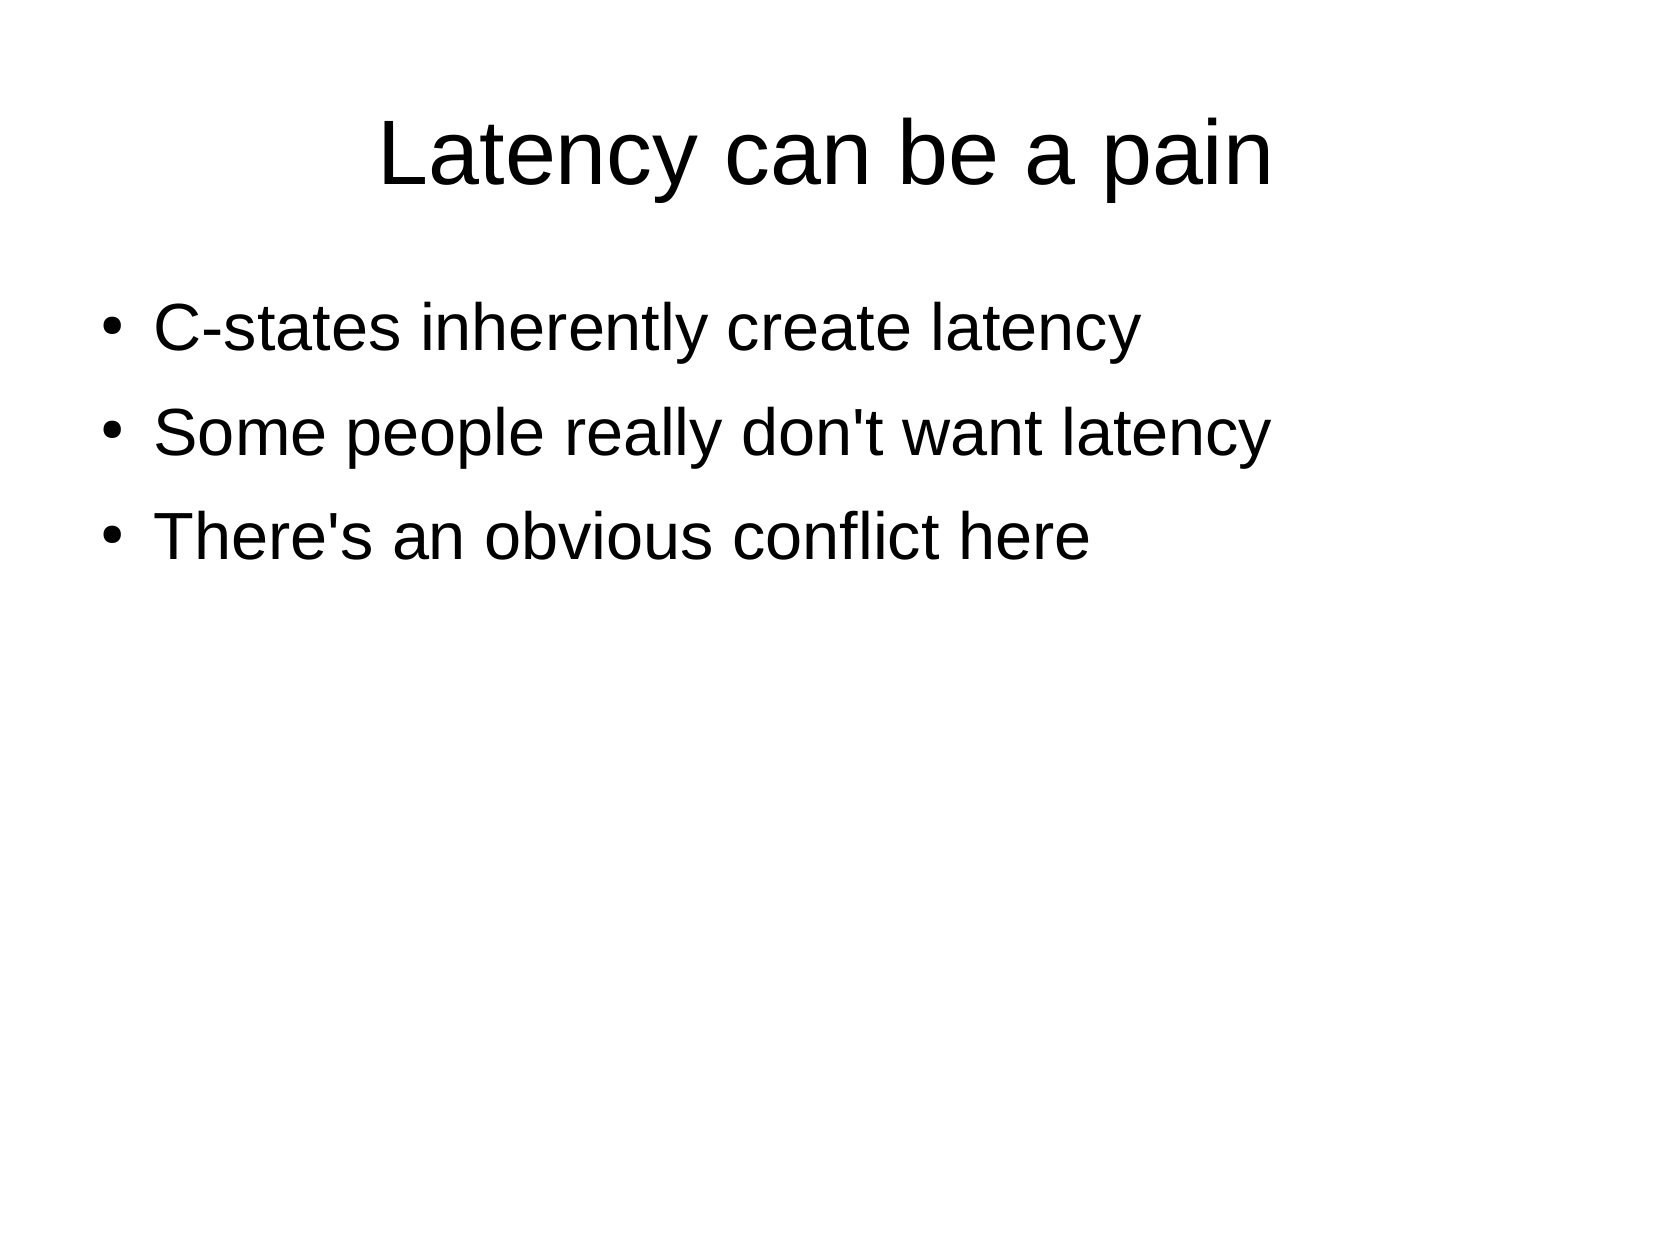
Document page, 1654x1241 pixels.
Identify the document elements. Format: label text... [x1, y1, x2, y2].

list C-states inherently create latency Some people really don't want latency There's an obvious conflict here [82, 290, 1571, 1109]
title Latency can be a pain [82, 49, 1571, 257]
